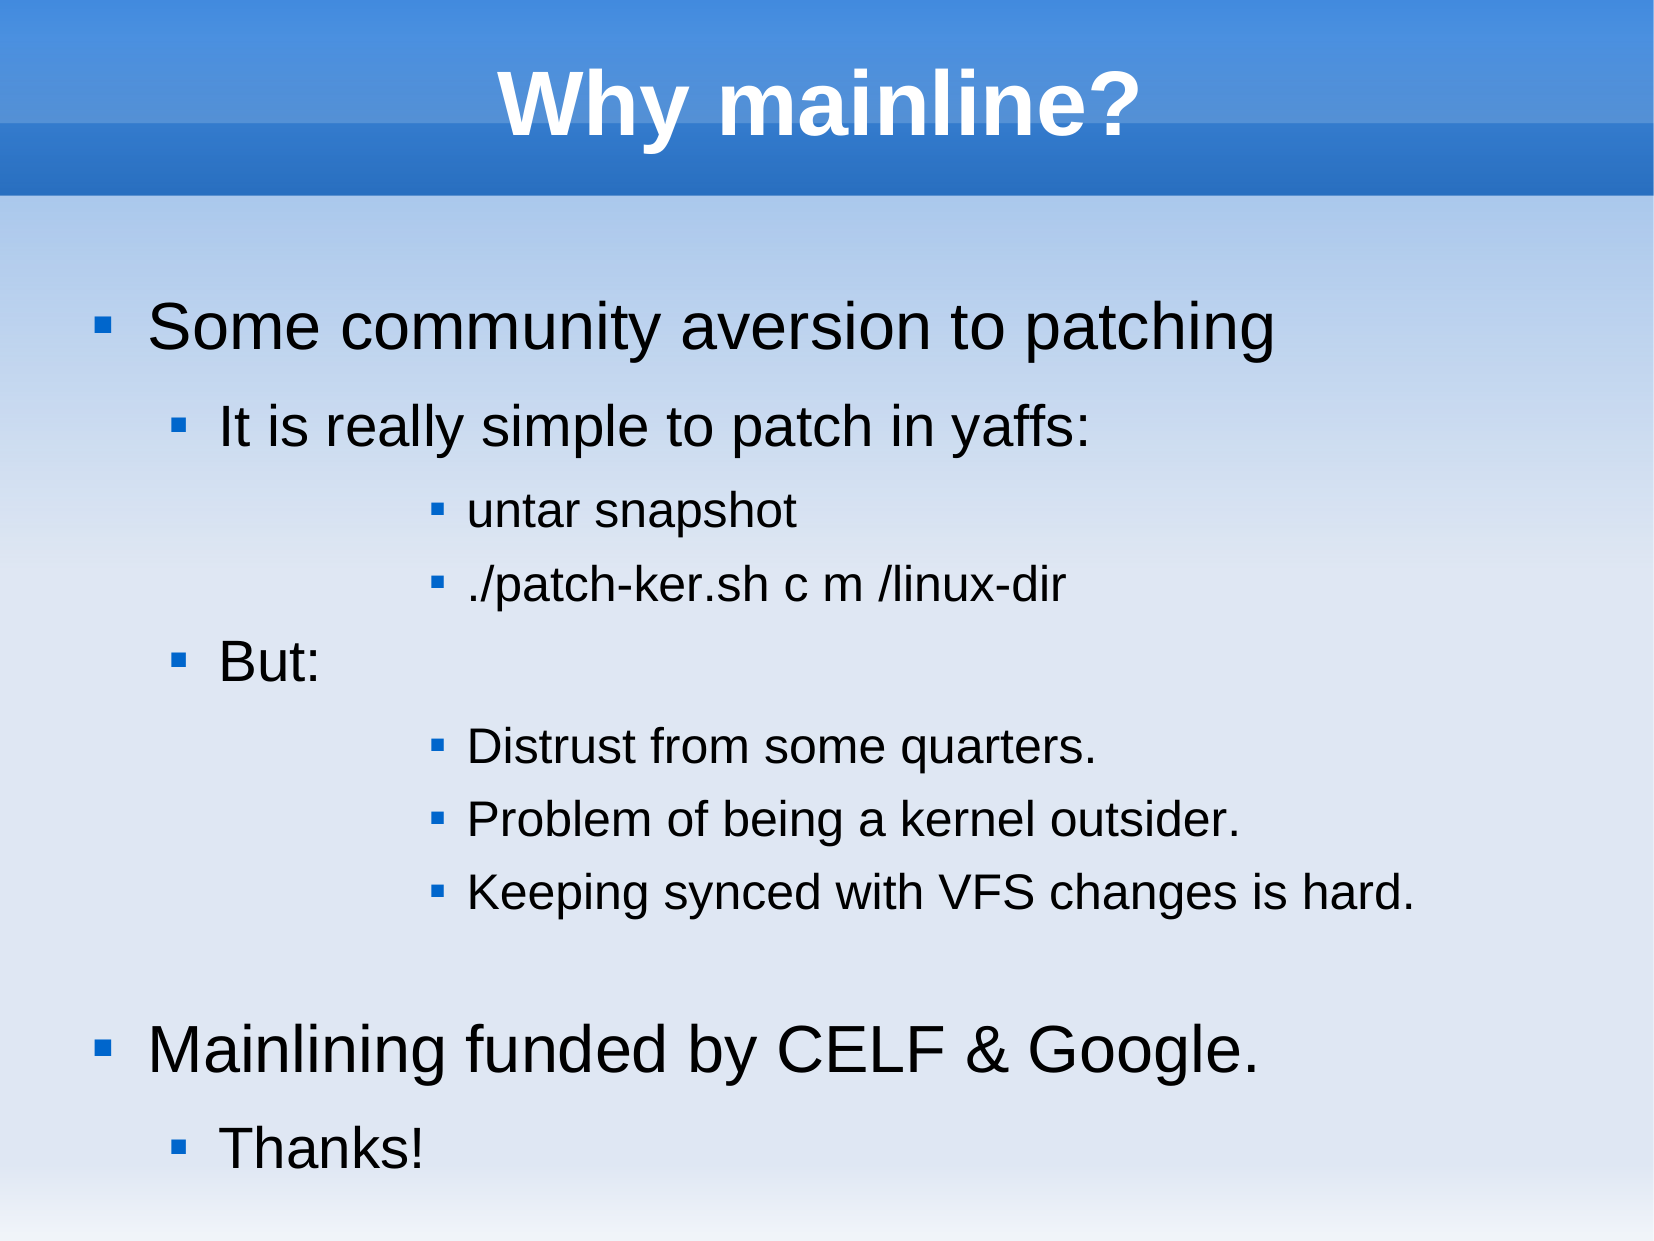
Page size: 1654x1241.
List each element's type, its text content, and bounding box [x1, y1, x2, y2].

picture [0, 0, 1654, 1241]
list Some community aversion to patching It is really simple to patch in yaffs: untar snapshot ./patch-ker.sh c m /linux-dir But: Distrust from some quarters. Problem of being a kernel outsider. Keeping synced with VFS changes is hard. Mainlining funded by CELF & Google. Thanks! [76, 289, 1565, 1182]
title Why mainline? [76, 0, 1565, 208]
